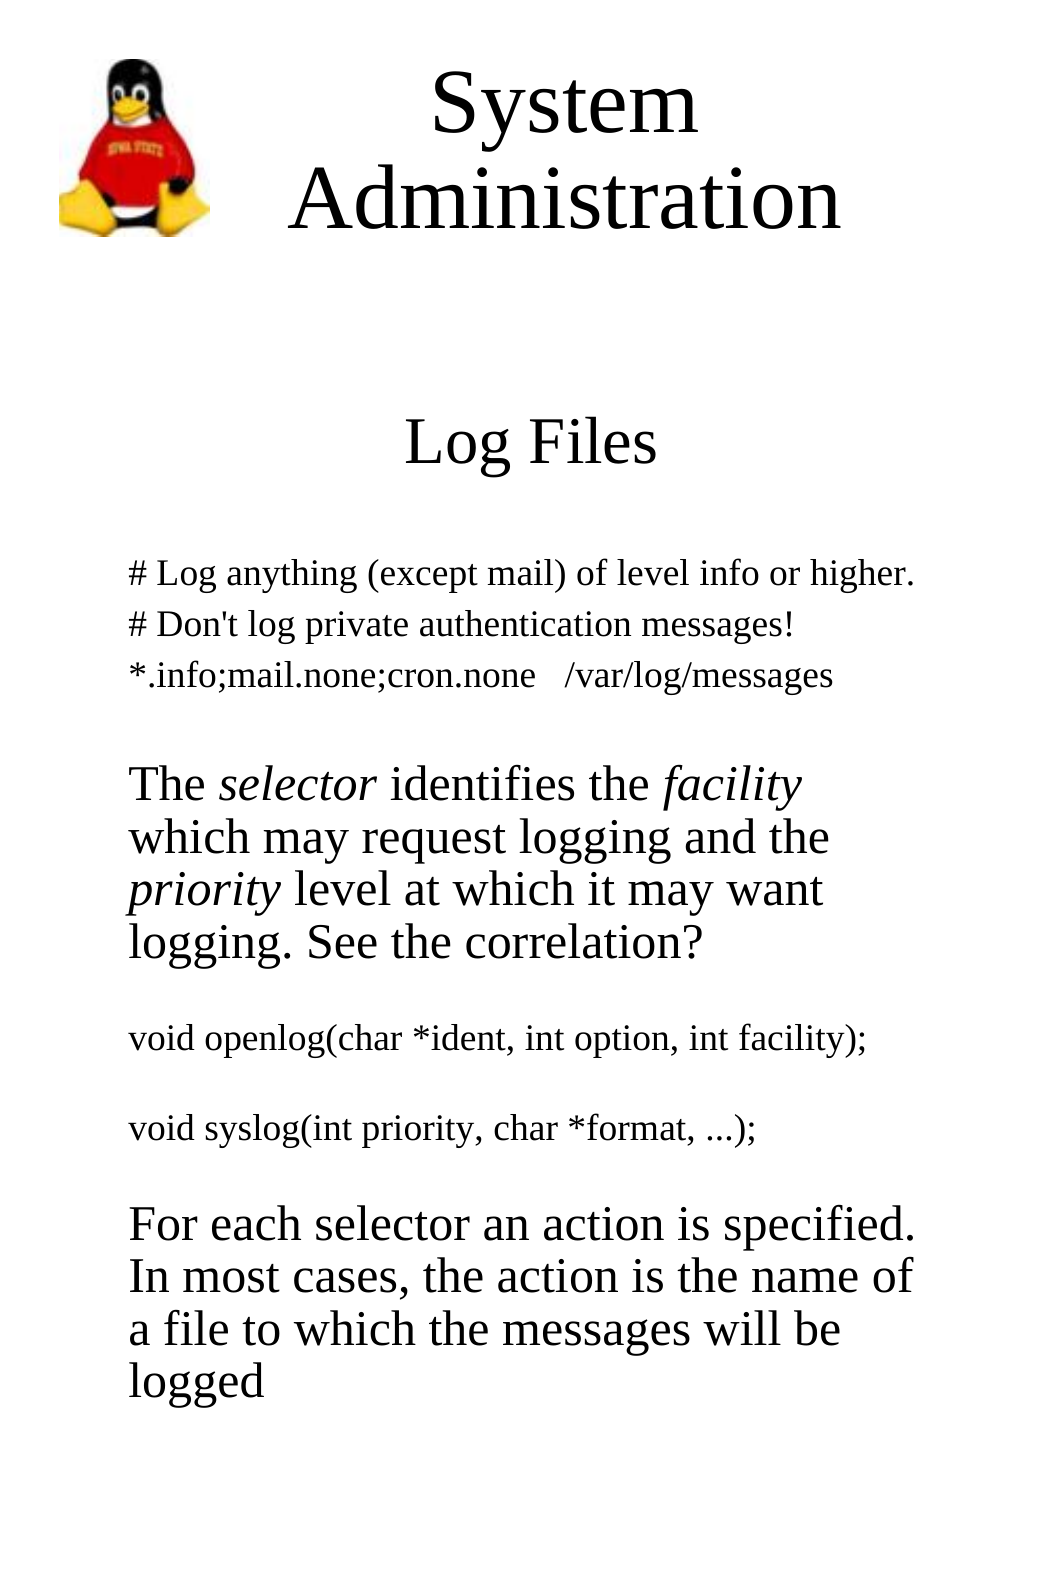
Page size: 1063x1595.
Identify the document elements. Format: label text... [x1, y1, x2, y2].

picture [59, 59, 210, 237]
subtitle Log Files # Log anything (except mail) of level info or higher. # Don't log private authentication messages! *.info;mail.none;cron.none /var/log/messages The selector identifies the facility which may request logging and the priority level at which it may want logging. See the correlation? void openlog(char *ident, int option, int facility); void syslog(int priority, char *format, ...); For each selector an action is specified. In most cases, the action is the name of a file to which the messages will be logged [128, 195, 936, 1595]
title System Administration [237, 28, 893, 195]
